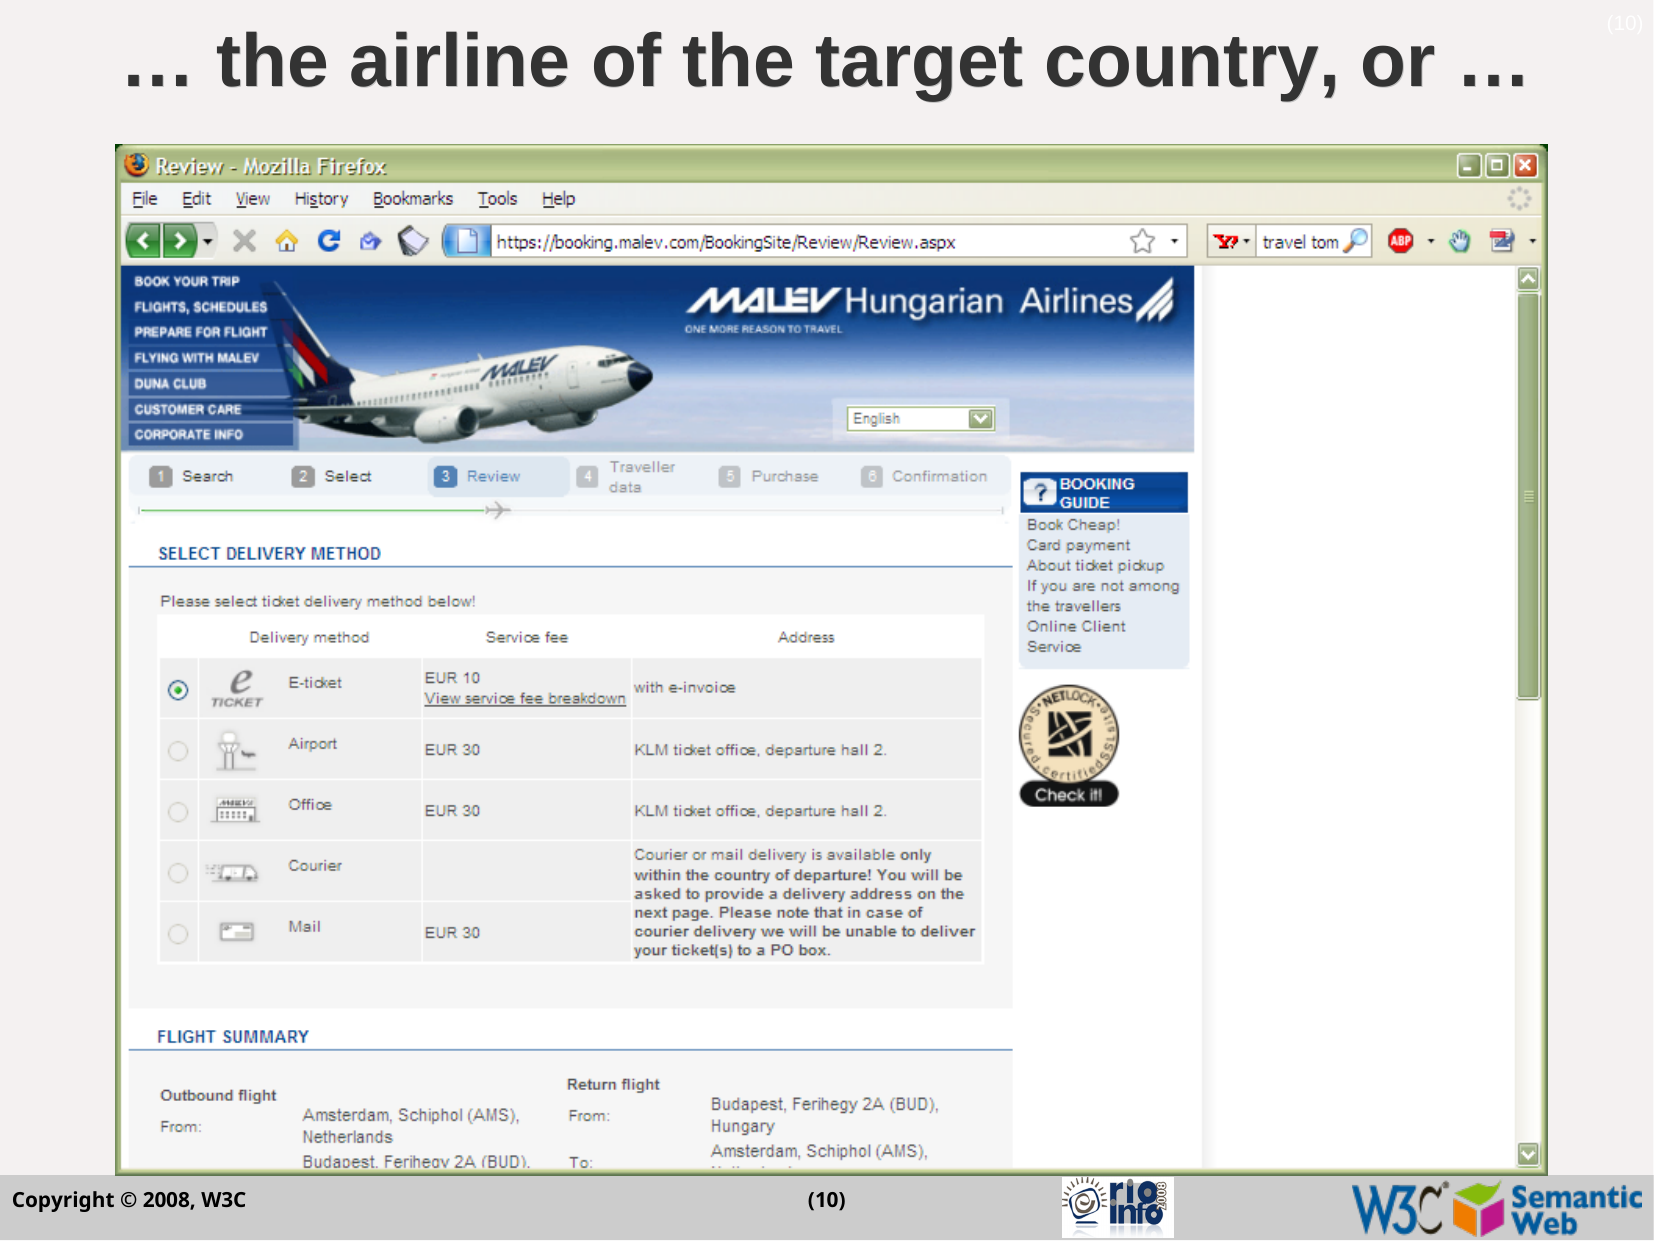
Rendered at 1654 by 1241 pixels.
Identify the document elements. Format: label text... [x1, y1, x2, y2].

picture [1352, 1178, 1642, 1237]
title … the airline of the target country, or … [0, 0, 1654, 119]
picture [115, 144, 1548, 1238]
